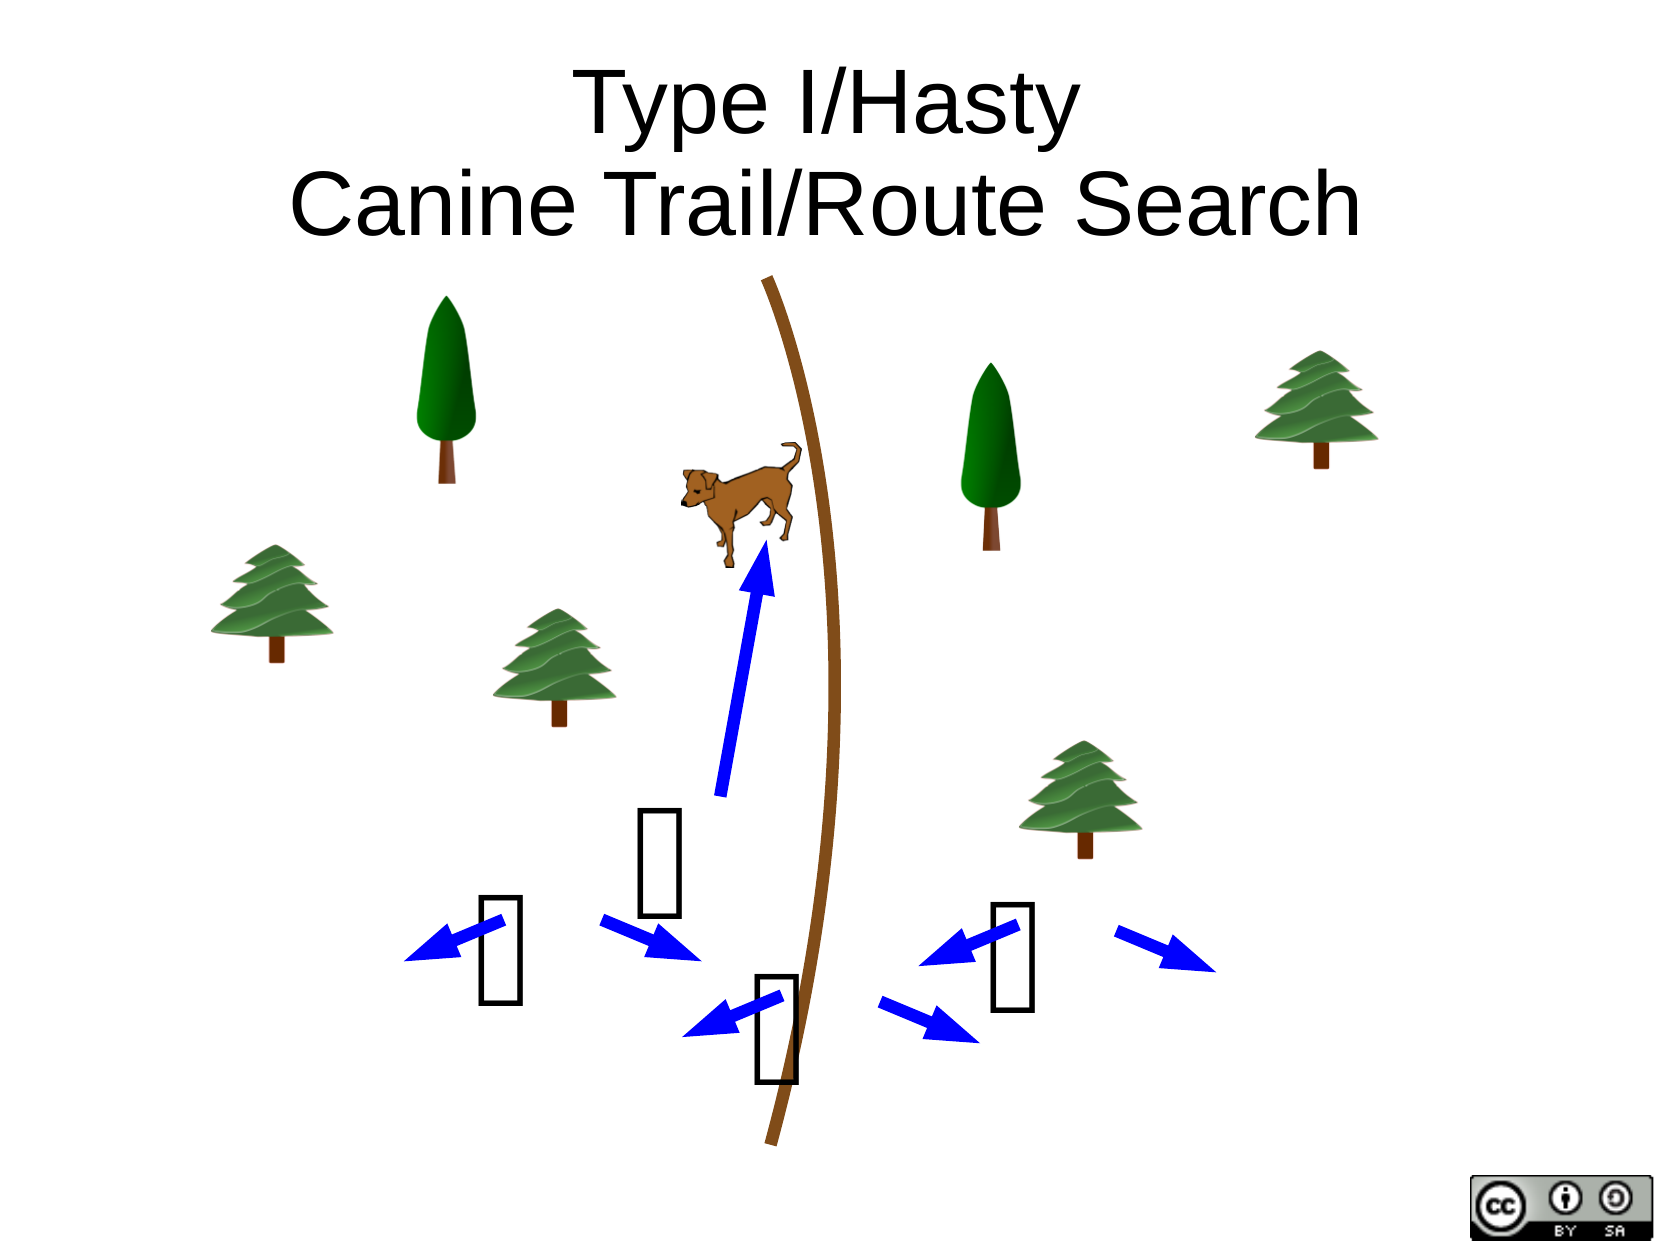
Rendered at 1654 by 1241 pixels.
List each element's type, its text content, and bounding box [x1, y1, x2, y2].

text_box  [459, 883, 656, 1065]
text_box  [970, 891, 1168, 1073]
title Type I/Hasty Canine Trail/Route Search [82, 49, 1571, 257]
picture [1017, 721, 1148, 880]
text_box  [617, 796, 814, 979]
picture [400, 291, 493, 495]
picture [1470, 1175, 1654, 1241]
picture [209, 525, 339, 684]
text_box  [734, 962, 931, 1144]
picture [1253, 331, 1384, 490]
picture [491, 589, 622, 748]
picture [681, 442, 802, 568]
picture [944, 358, 1038, 562]
